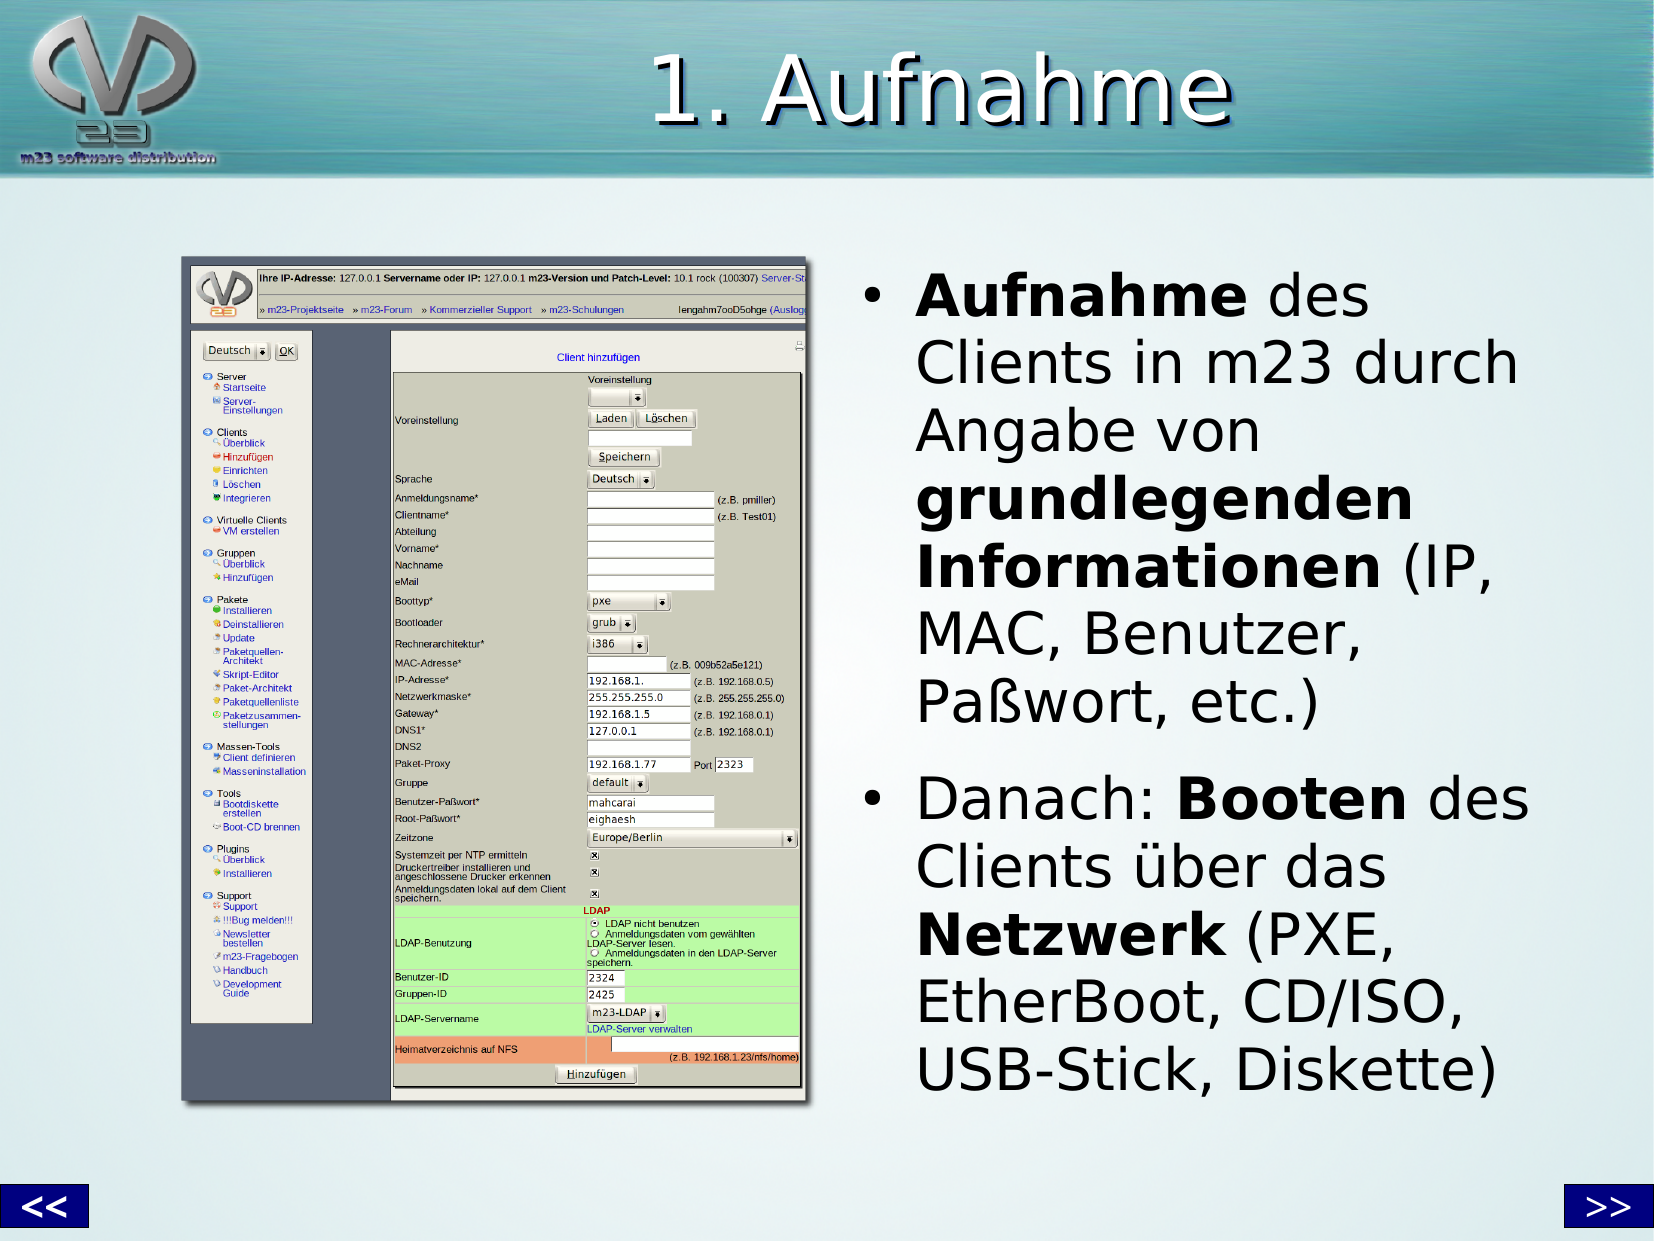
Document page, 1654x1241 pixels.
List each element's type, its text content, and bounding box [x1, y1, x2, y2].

title 1. Aufnahme [224, 2, 1654, 178]
list Aufnahme des Clients in m23 durch Angabe von grundlegenden Informationen (IP, MAC, Benutzer, Paßwort, etc.) Danach: Booten des Clients über das Netzwerk (PXE, EtherBoot, CD/ISO, USB-Stick, Diskette) [844, 262, 1584, 1105]
picture [0, 0, 1654, 1241]
